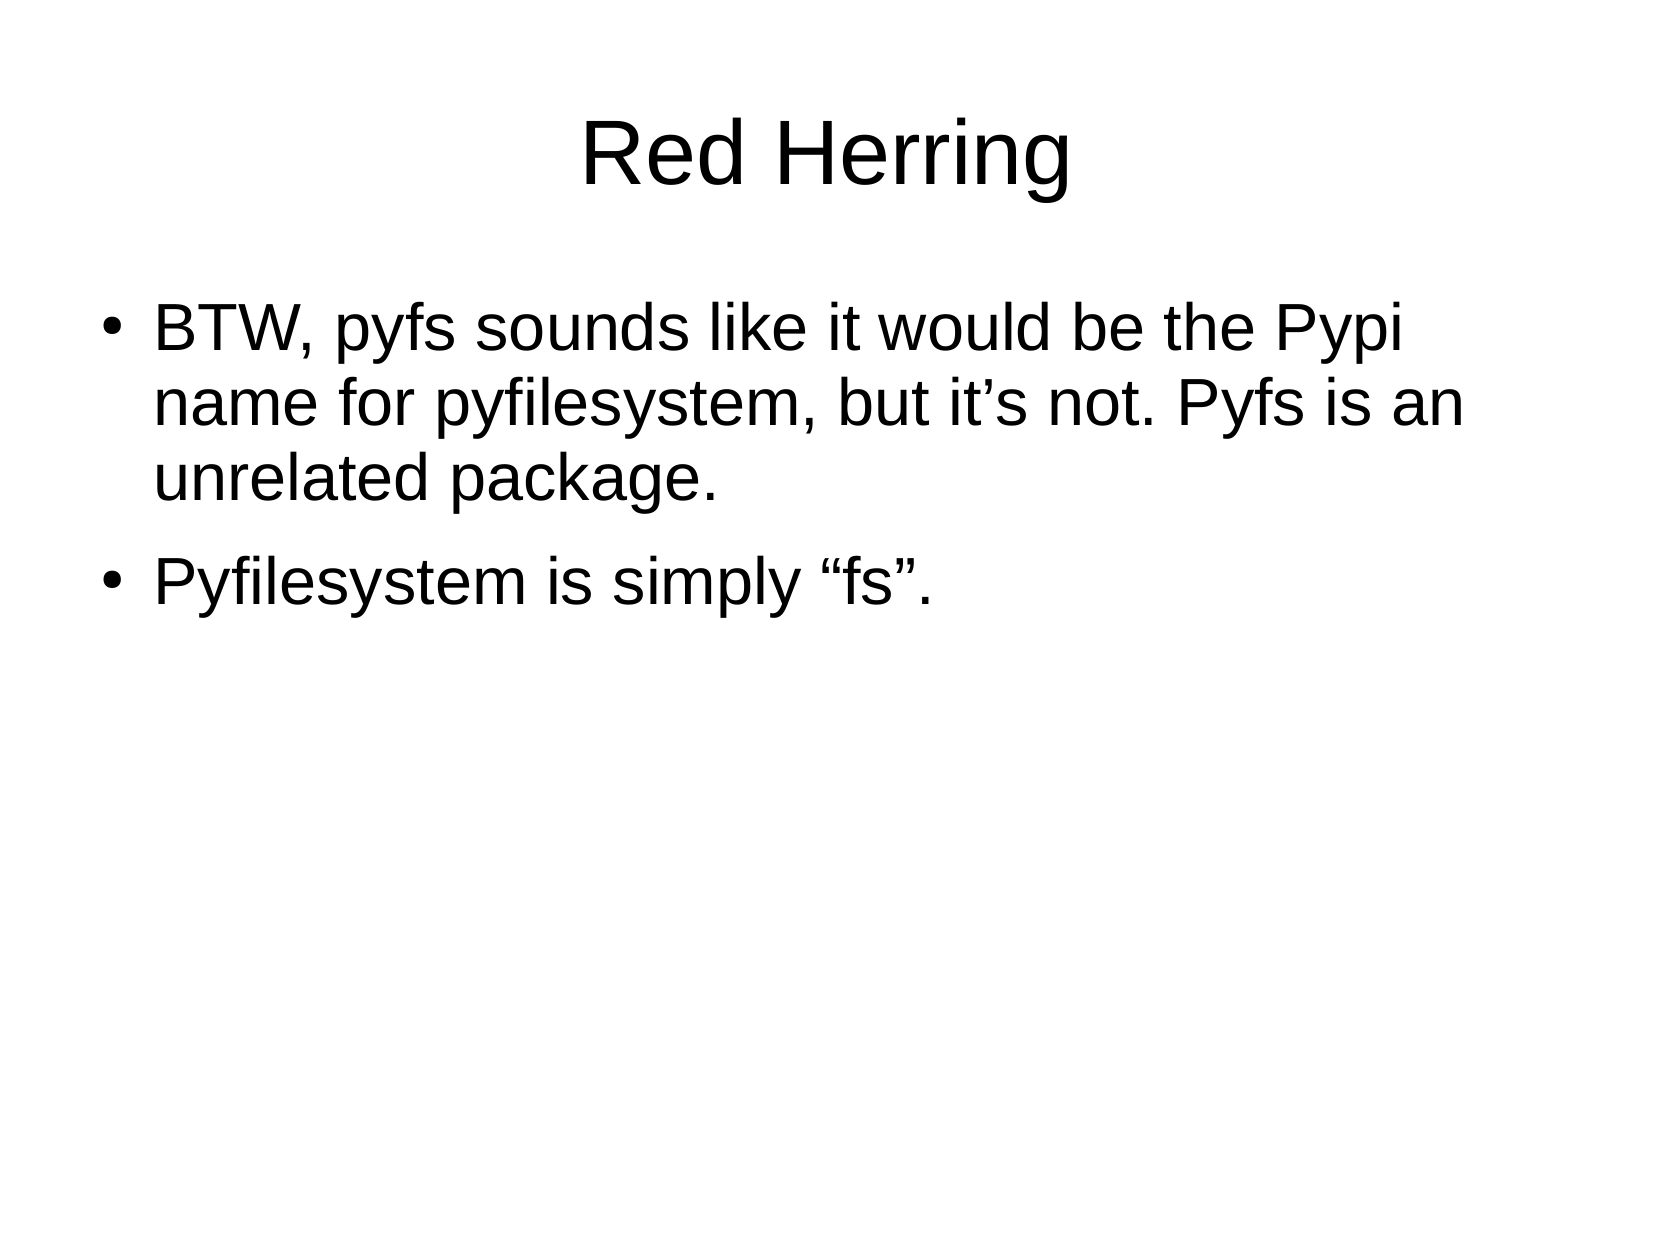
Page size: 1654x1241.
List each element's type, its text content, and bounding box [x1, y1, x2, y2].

title Red Herring [82, 49, 1571, 257]
list BTW, pyfs sounds like it would be the Pypi name for pyfilesystem, but it’s not. Pyfs is an unrelated package. Pyfilesystem is simply “fs”. [82, 290, 1571, 1010]
